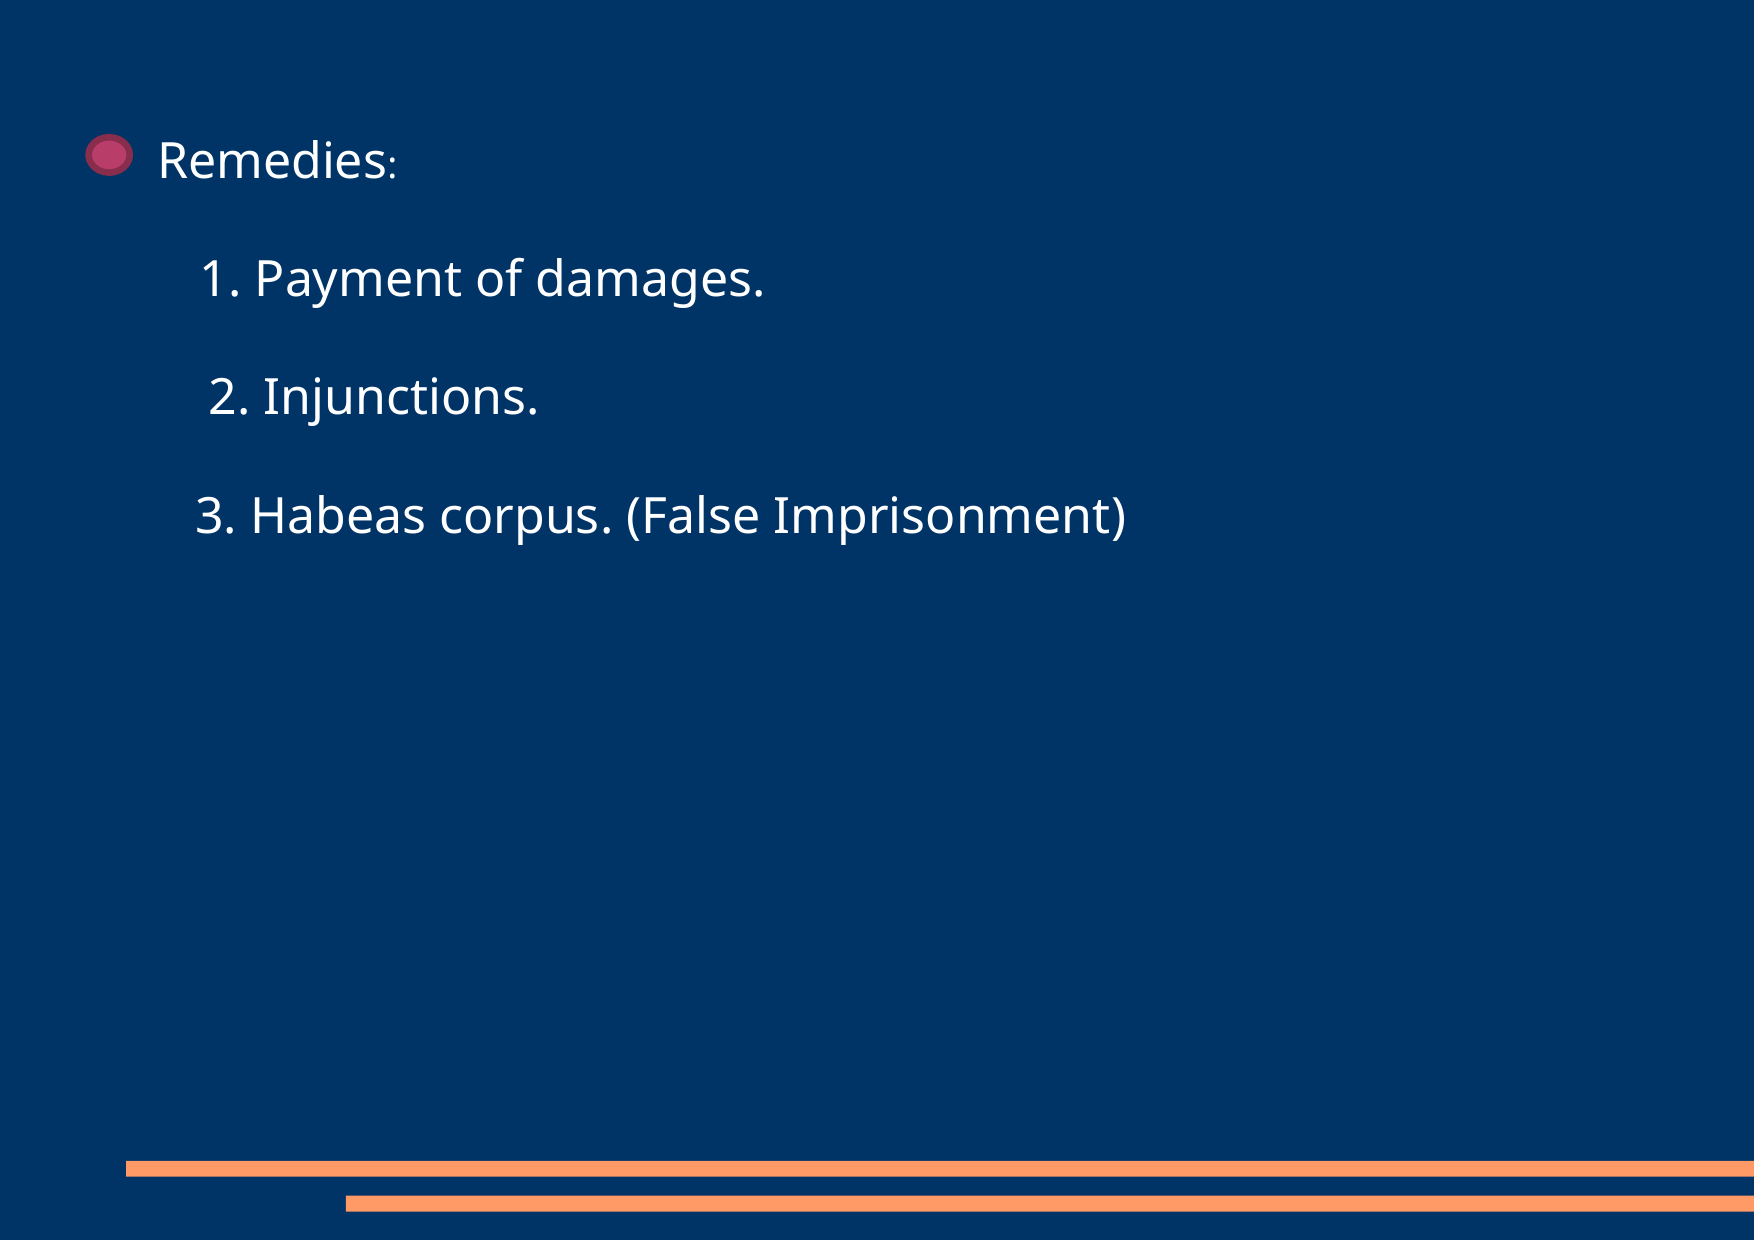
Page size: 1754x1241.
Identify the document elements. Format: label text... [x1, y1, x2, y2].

text_box 1. Payment of damages. [184, 231, 782, 315]
text_box [88, 137, 130, 173]
text_box 2. Injunctions. [193, 349, 556, 433]
text_box Remedies: [142, 113, 413, 197]
text_box 3. Habeas corpus. (False Imprisonment) [180, 468, 1155, 551]
